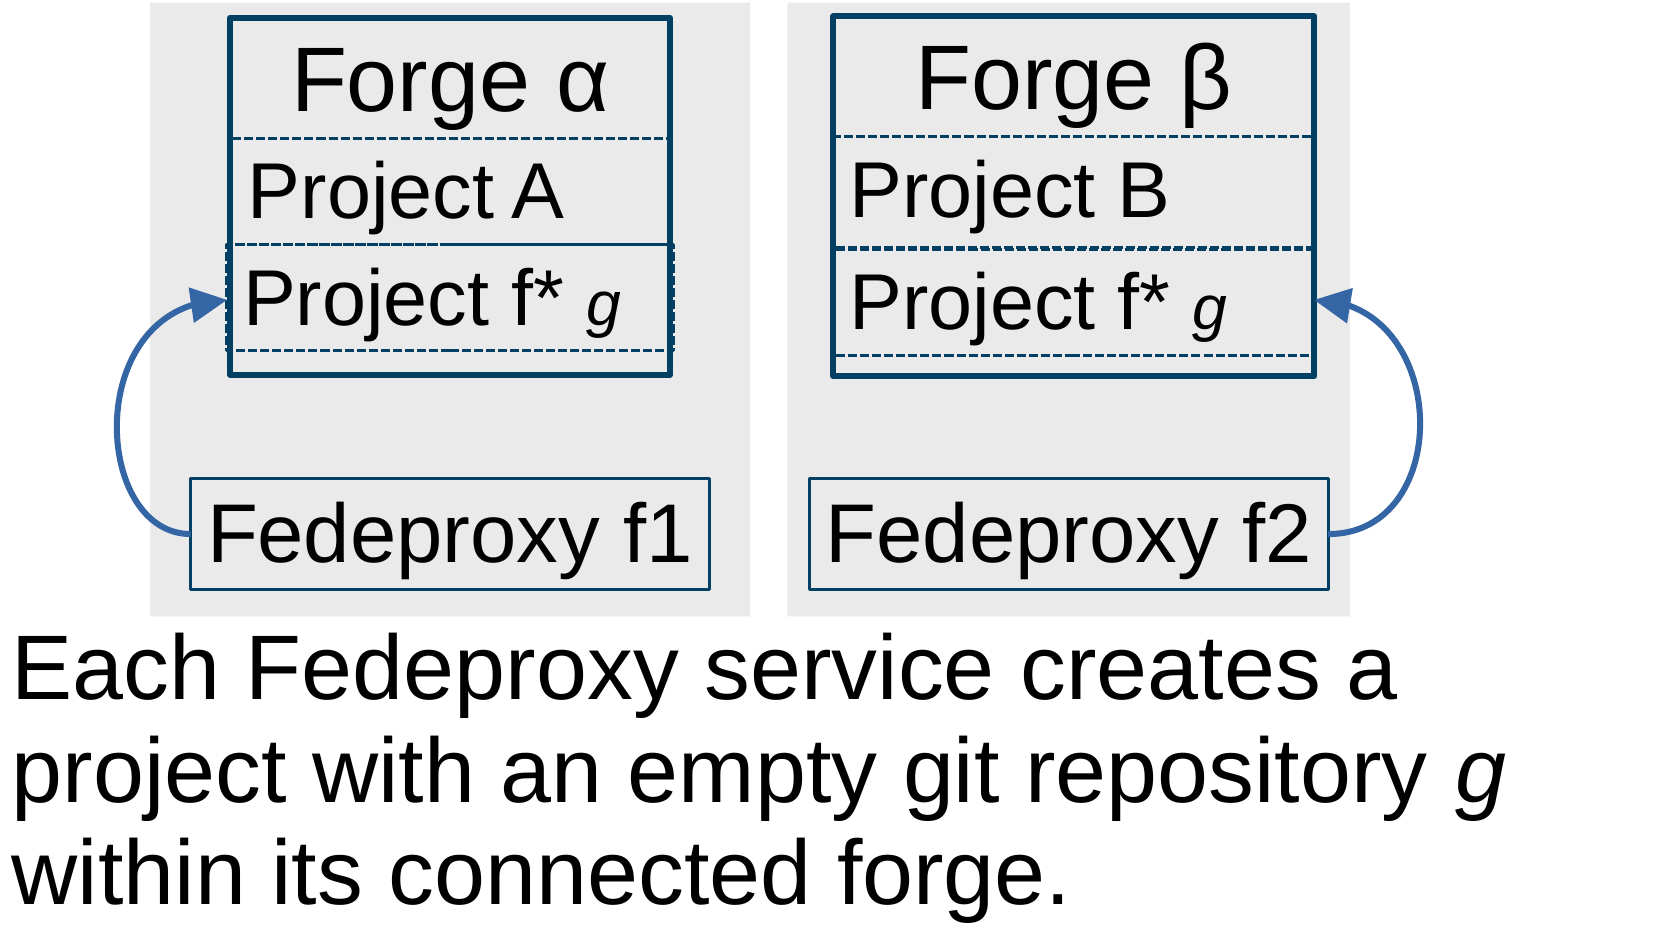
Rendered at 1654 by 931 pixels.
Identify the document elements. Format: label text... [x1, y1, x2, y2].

title Each Fedeproxy service creates a project with an empty git repository g within its connected forge. [11, 616, 1654, 925]
text_box Forge β [833, 356, 1315, 377]
text_box Fedeproxy f2 [809, 478, 1329, 590]
text_box Project A [231, 138, 669, 244]
text_box [150, 2, 751, 616]
text_box Project f* g [226, 244, 674, 351]
text_box Forge β [833, 16, 1315, 137]
text_box Project B [833, 136, 1314, 248]
text_box Forge α [230, 351, 670, 375]
text_box Forge α [230, 17, 670, 141]
text_box Project f* g [833, 249, 1315, 356]
text_box Fedeproxy f1 [190, 478, 710, 590]
text_box [787, 2, 1350, 616]
